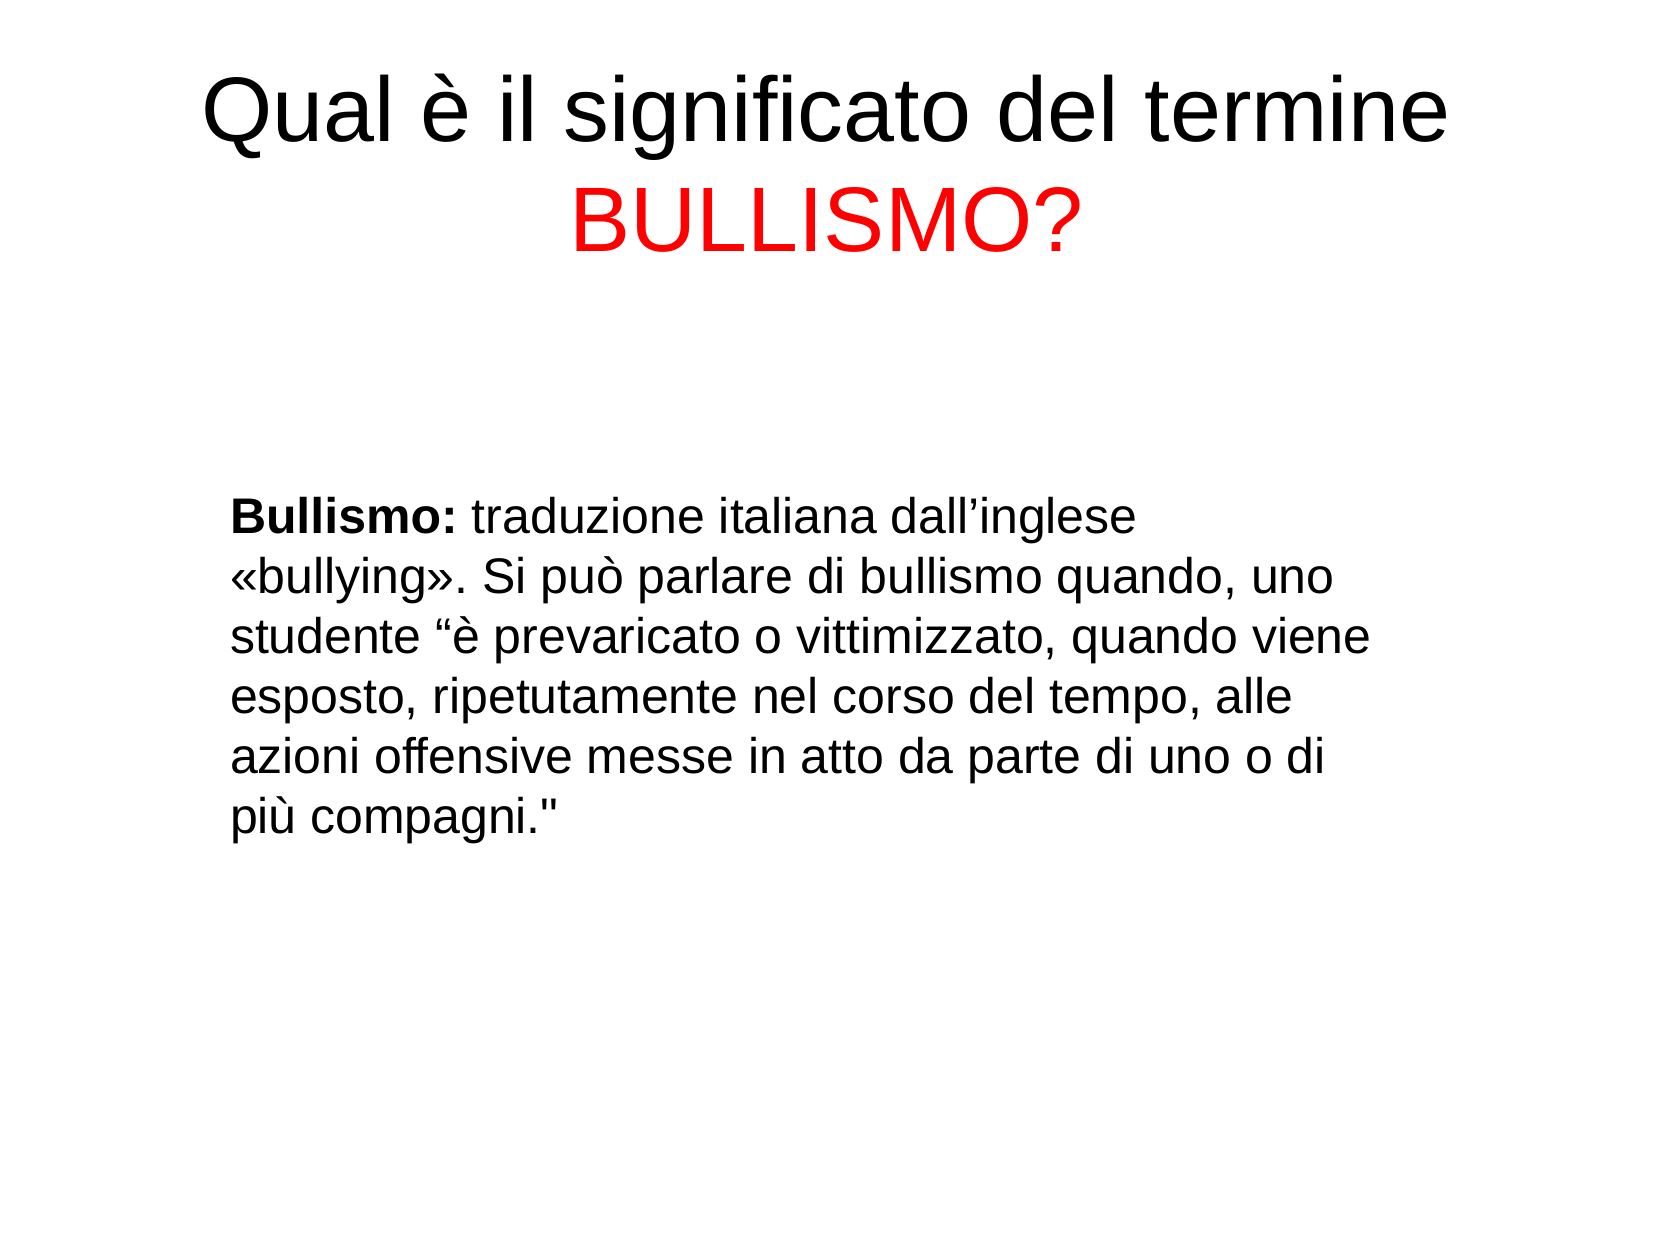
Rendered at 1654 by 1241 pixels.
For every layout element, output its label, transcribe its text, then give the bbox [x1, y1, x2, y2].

title Qual è il significato del termine BULLISMO? [82, 49, 1571, 257]
list [51, 290, 1571, 1109]
